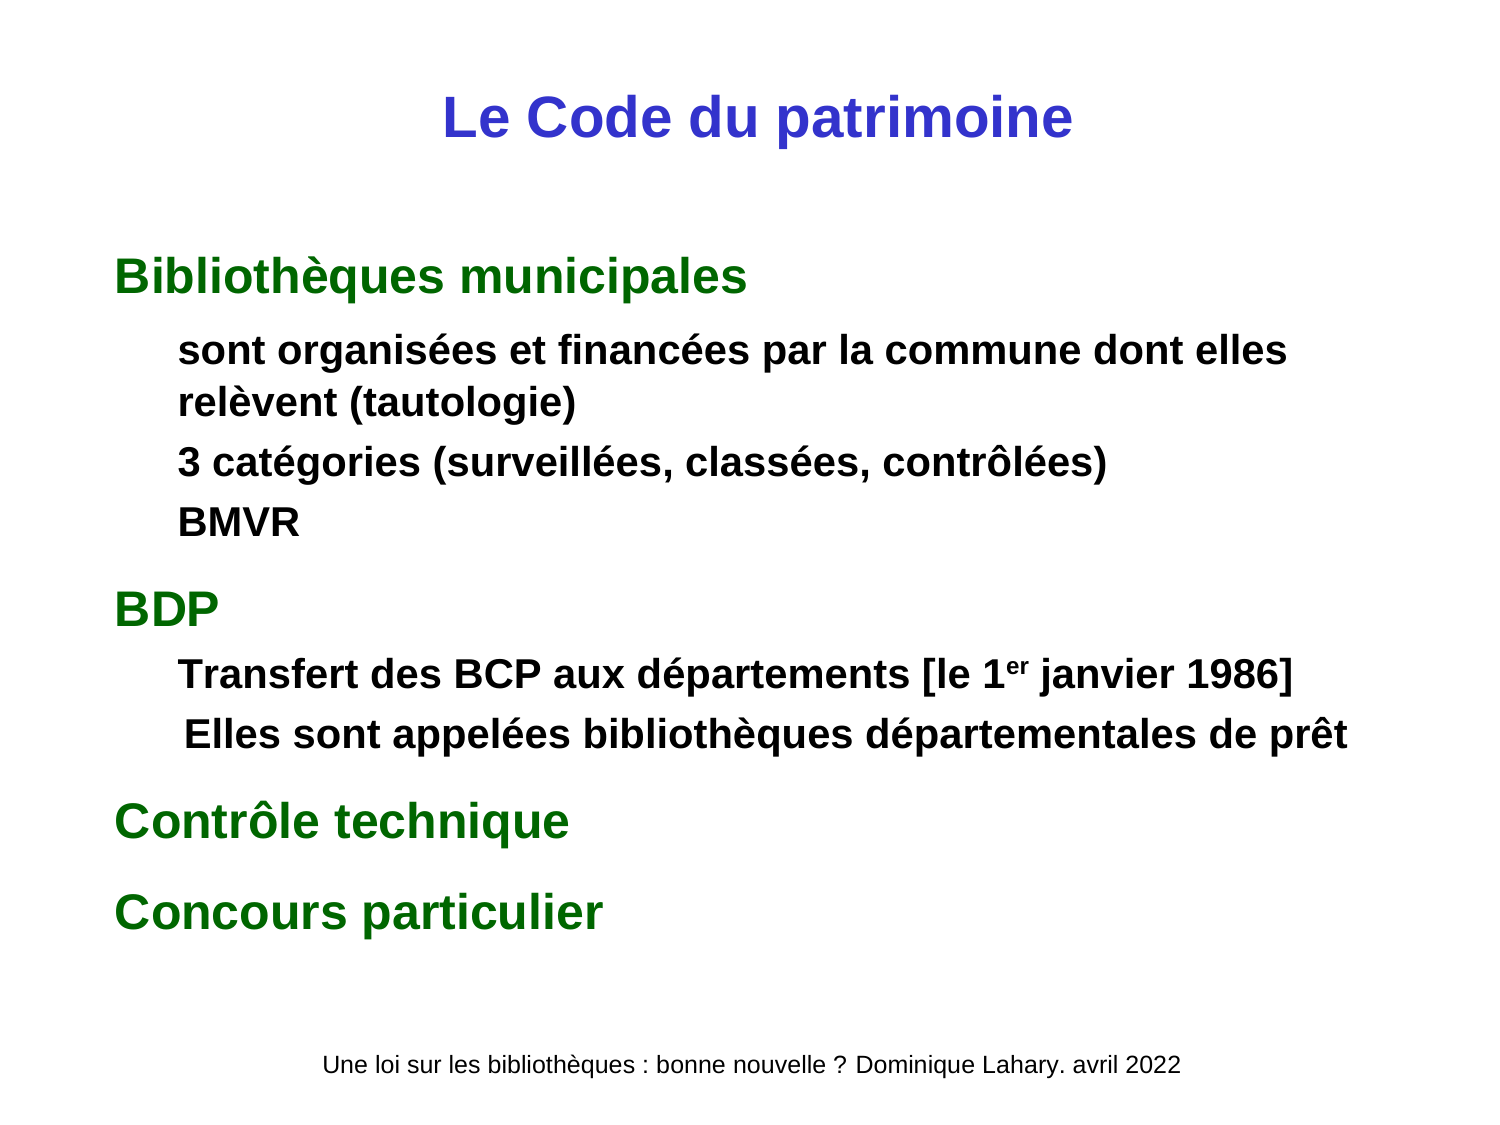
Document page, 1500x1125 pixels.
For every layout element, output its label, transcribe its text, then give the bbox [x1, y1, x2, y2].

text_box Une loi sur les bibliothèques : bonne nouvelle ? Dominique Lahary. avril 2022 [52, 1041, 1453, 1117]
title Le Code du patrimoine [64, 54, 1453, 173]
text_box Bibliothèques municipales sont organisées et financées par la commune dont elles relèvent (tautologie) 3 catégories (surveillées, classées, contrôlées) BMVR BDP Transfert des BCP aux départements [le 1er janvier 1986] Elles sont appelées bibliothèques départementales de prêt Contrôle technique Concours particulier [100, 236, 1400, 1008]
